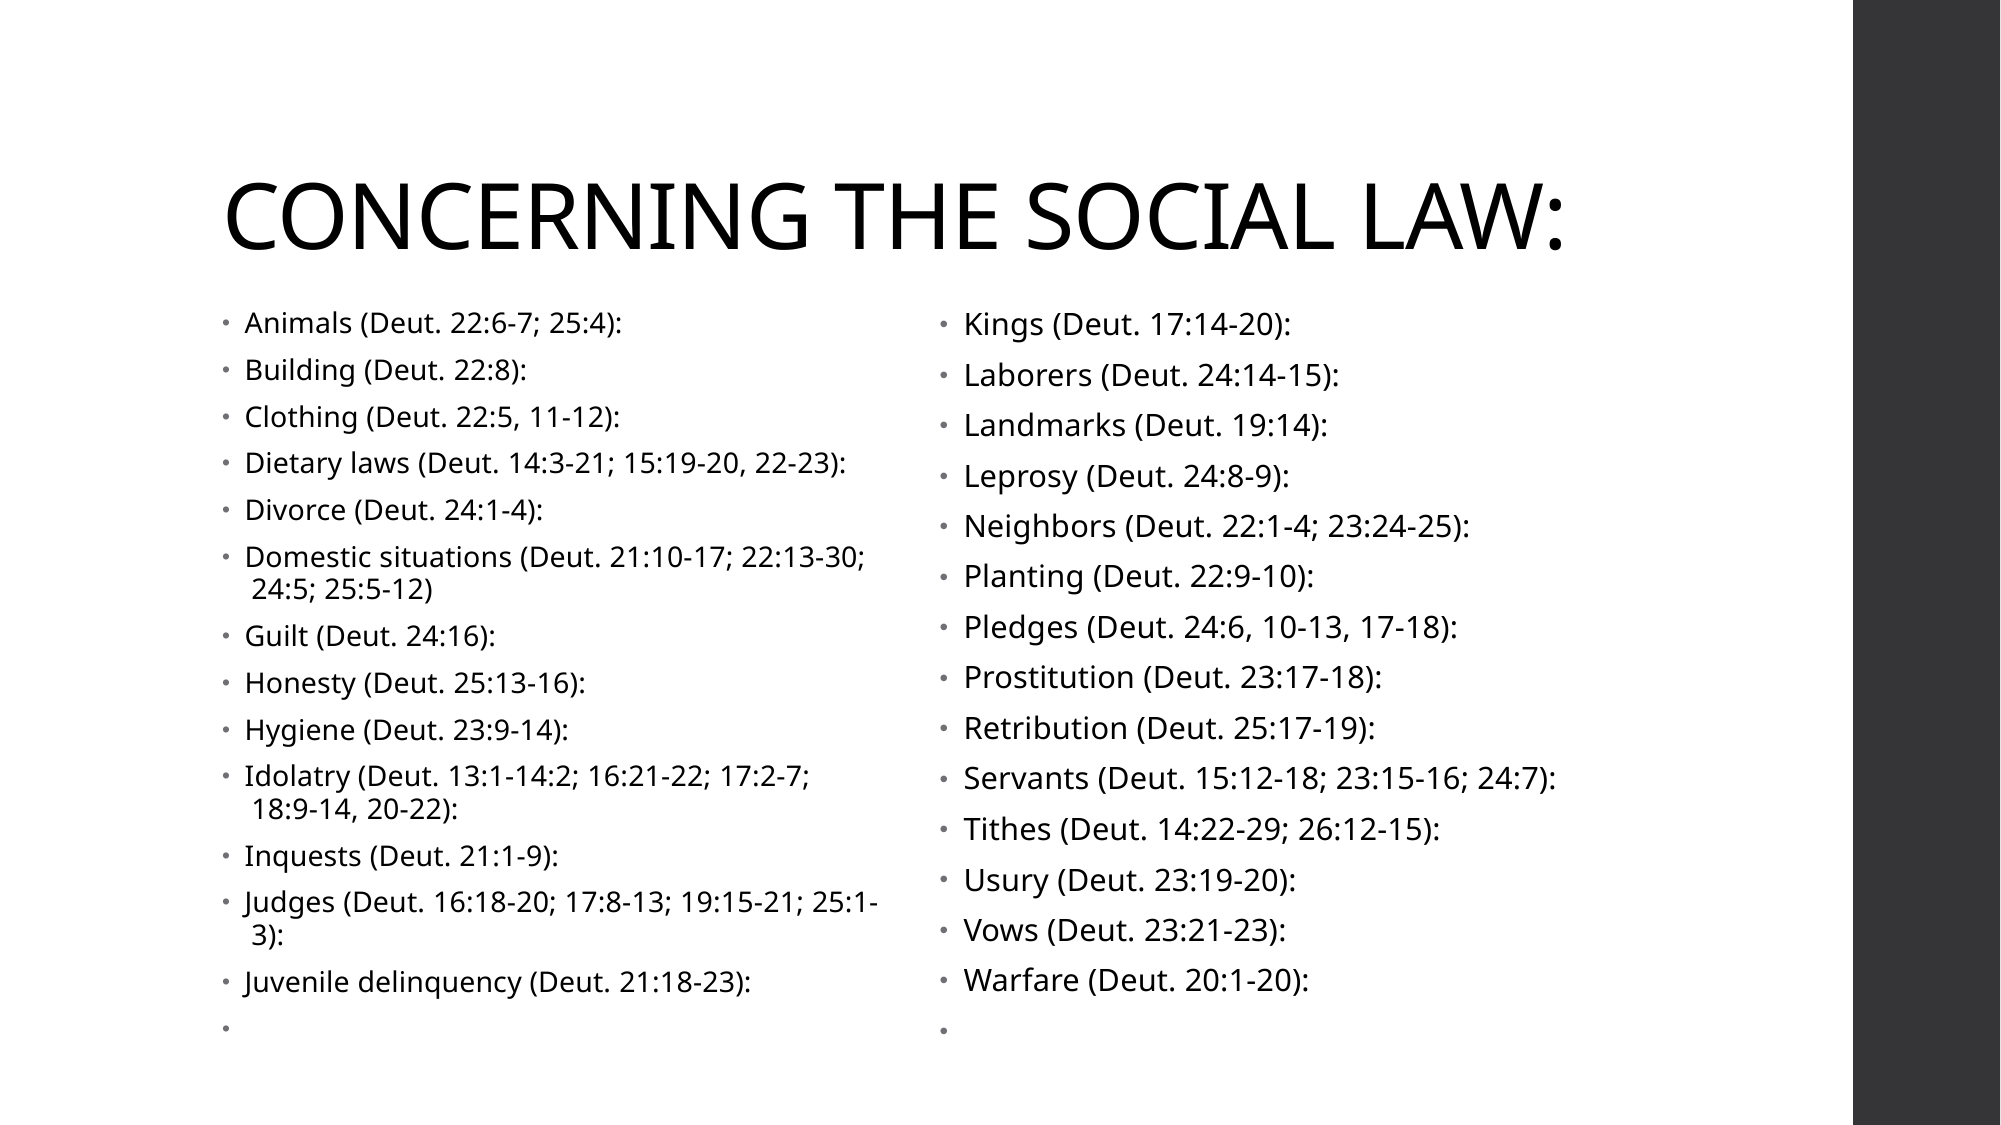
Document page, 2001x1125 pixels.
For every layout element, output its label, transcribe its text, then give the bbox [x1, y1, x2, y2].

title CONCERNING THE SOCIAL LAW: [206, 60, 1797, 278]
list Kings (Deut. 17:14-20): Laborers (Deut. 24:14-15): Landmarks (Deut. 19:14): Leprosy (Deut. 24:8-9): Neighbors (Deut. 22:1-4; 23:24-25): Planting (Deut. 22:9-10): Pledges (Deut. 24:6, 10-13, 17-18): Prostitution (Deut. 23:17-18): Retribution (Deut. 25:17-19): Servants (Deut. 15:12-18; 23:15-16; 24:7): Tithes (Deut. 14:22-29; 26:12-15): Usury (Deut. 23:19-20): Vows (Deut. 23:21-23): Warfare (Deut. 20:1-20): [924, 299, 1617, 1014]
list Animals (Deut. 22:6-7; 25:4): Building (Deut. 22:8): Clothing (Deut. 22:5, 11-12): Dietary laws (Deut. 14:3-21; 15:19-20, 22-23): Divorce (Deut. 24:1-4): Domestic situations (Deut. 21:10-17; 22:13-30; 24:5; 25:5-12) Guilt (Deut. 24:16): Honesty (Deut. 25:13-16): Hygiene (Deut. 23:9-14): Idolatry (Deut. 13:1-14:2; 16:21-22; 17:2-7; 18:9-14, 20-22): Inquests (Deut. 21:1-9): Judges (Deut. 16:18-20; 17:8-13; 19:15-21; 25:1-3): Juvenile delinquency (Deut. 21:18-23): [207, 299, 900, 1014]
